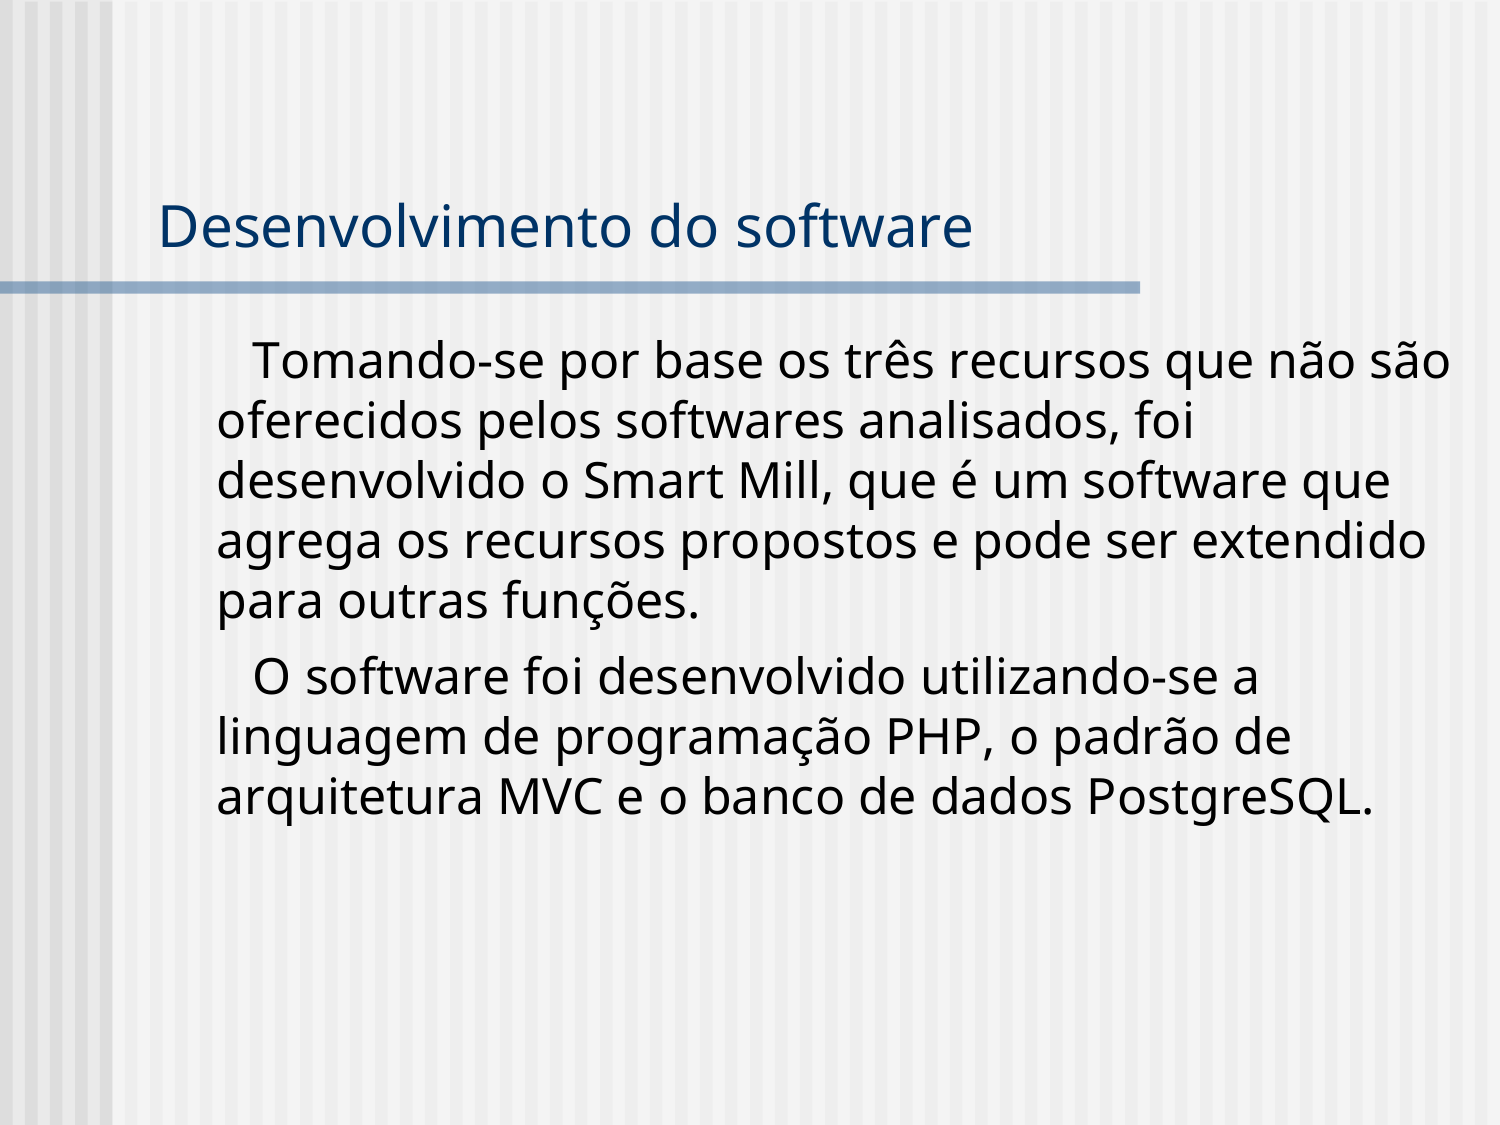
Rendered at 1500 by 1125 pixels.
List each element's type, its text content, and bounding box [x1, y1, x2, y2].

title Desenvolvimento do software [142, 31, 1482, 267]
list Tomando-se por base os três recursos que não são oferecidos pelos softwares analisados, foi desenvolvido o Smart Mill, que é um software que agrega os recursos propostos e pode ser extendido para outras funções. O software foi desenvolvido utilizando-se a linguagem de programação PHP, o padrão de arquitetura MVC e o banco de dados PostgreSQL. [145, 320, 1477, 1063]
